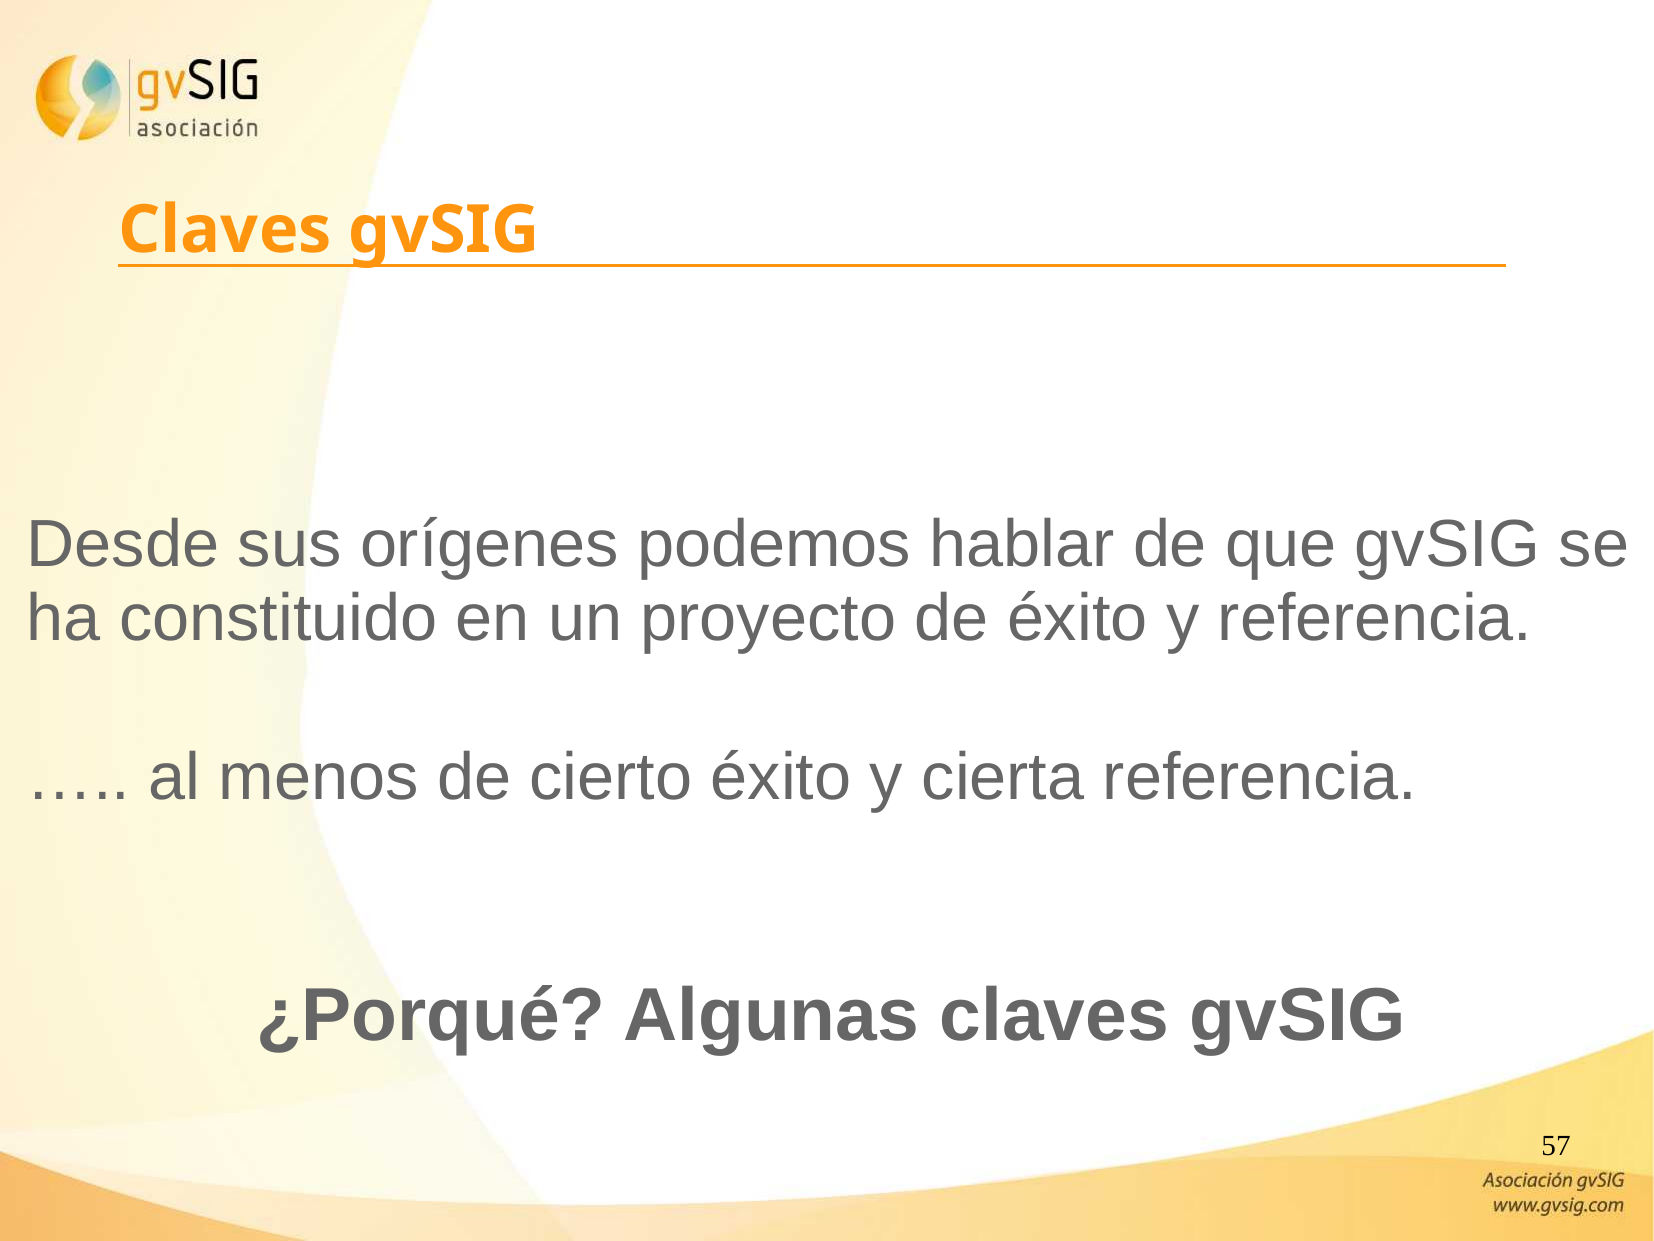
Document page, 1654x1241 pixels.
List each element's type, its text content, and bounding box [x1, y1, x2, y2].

picture [0, 0, 1654, 1241]
text_box Desde sus orígenes podemos hablar de que gvSIG se ha constituido en un proyecto de éxito y referencia. ….. al menos de cierto éxito y cierta referencia. ¿Porqué? Algunas claves gvSIG [11, 498, 1652, 1065]
title Claves gvSIG [118, 177, 1607, 276]
